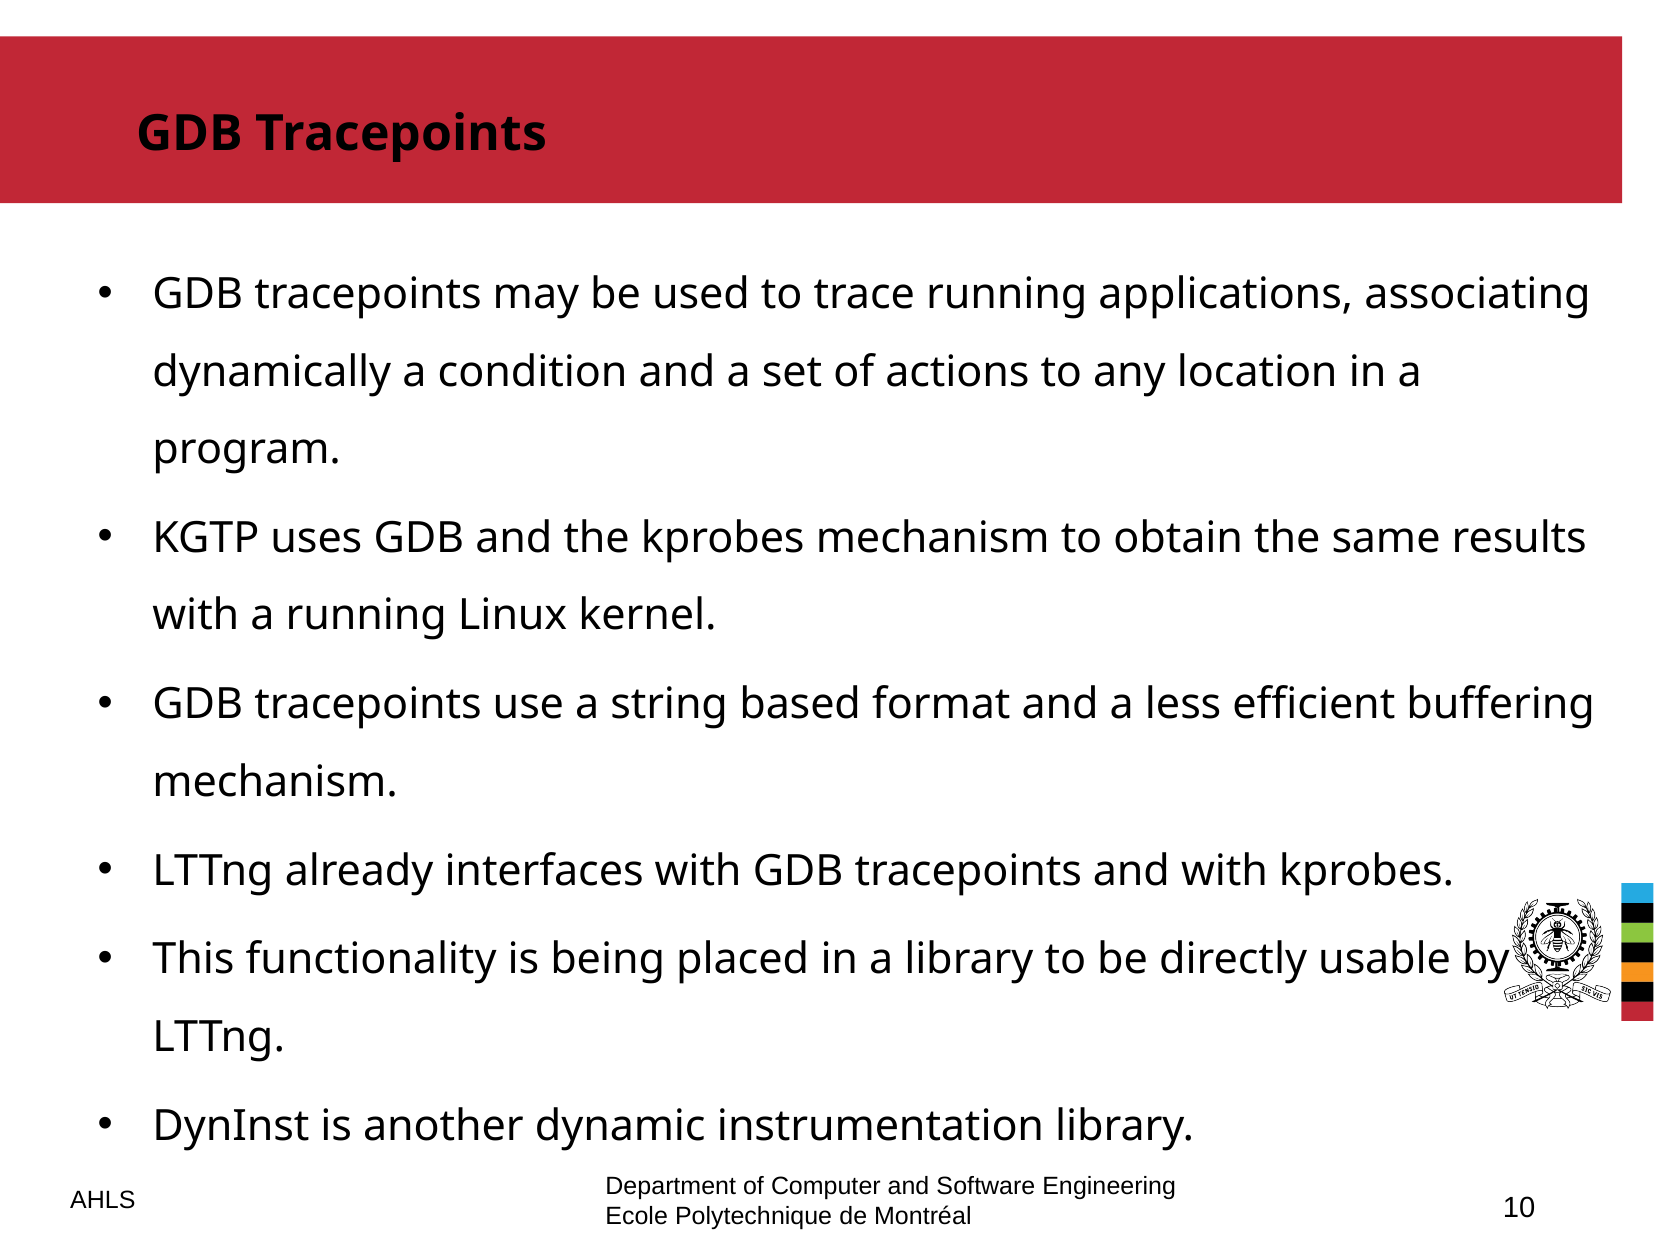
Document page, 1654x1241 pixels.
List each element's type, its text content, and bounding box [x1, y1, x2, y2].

list GDB tracepoints may be used to trace running applications, associating dynamically a condition and a set of actions to any location in a program. KGTP uses GDB and the kprobes mechanism to obtain the same results with a running Linux kernel. GDB tracepoints use a string based format and a less efficient buffering mechanism. LTTng already interfaces with GDB tracepoints and with kprobes. This functionality is being placed in a library to be directly usable by LTTng. DynInst is another dynamic instrumentation library. [82, 232, 1615, 1163]
picture [1615, 883, 1654, 1021]
title GDB Tracepoints [103, 62, 1602, 168]
